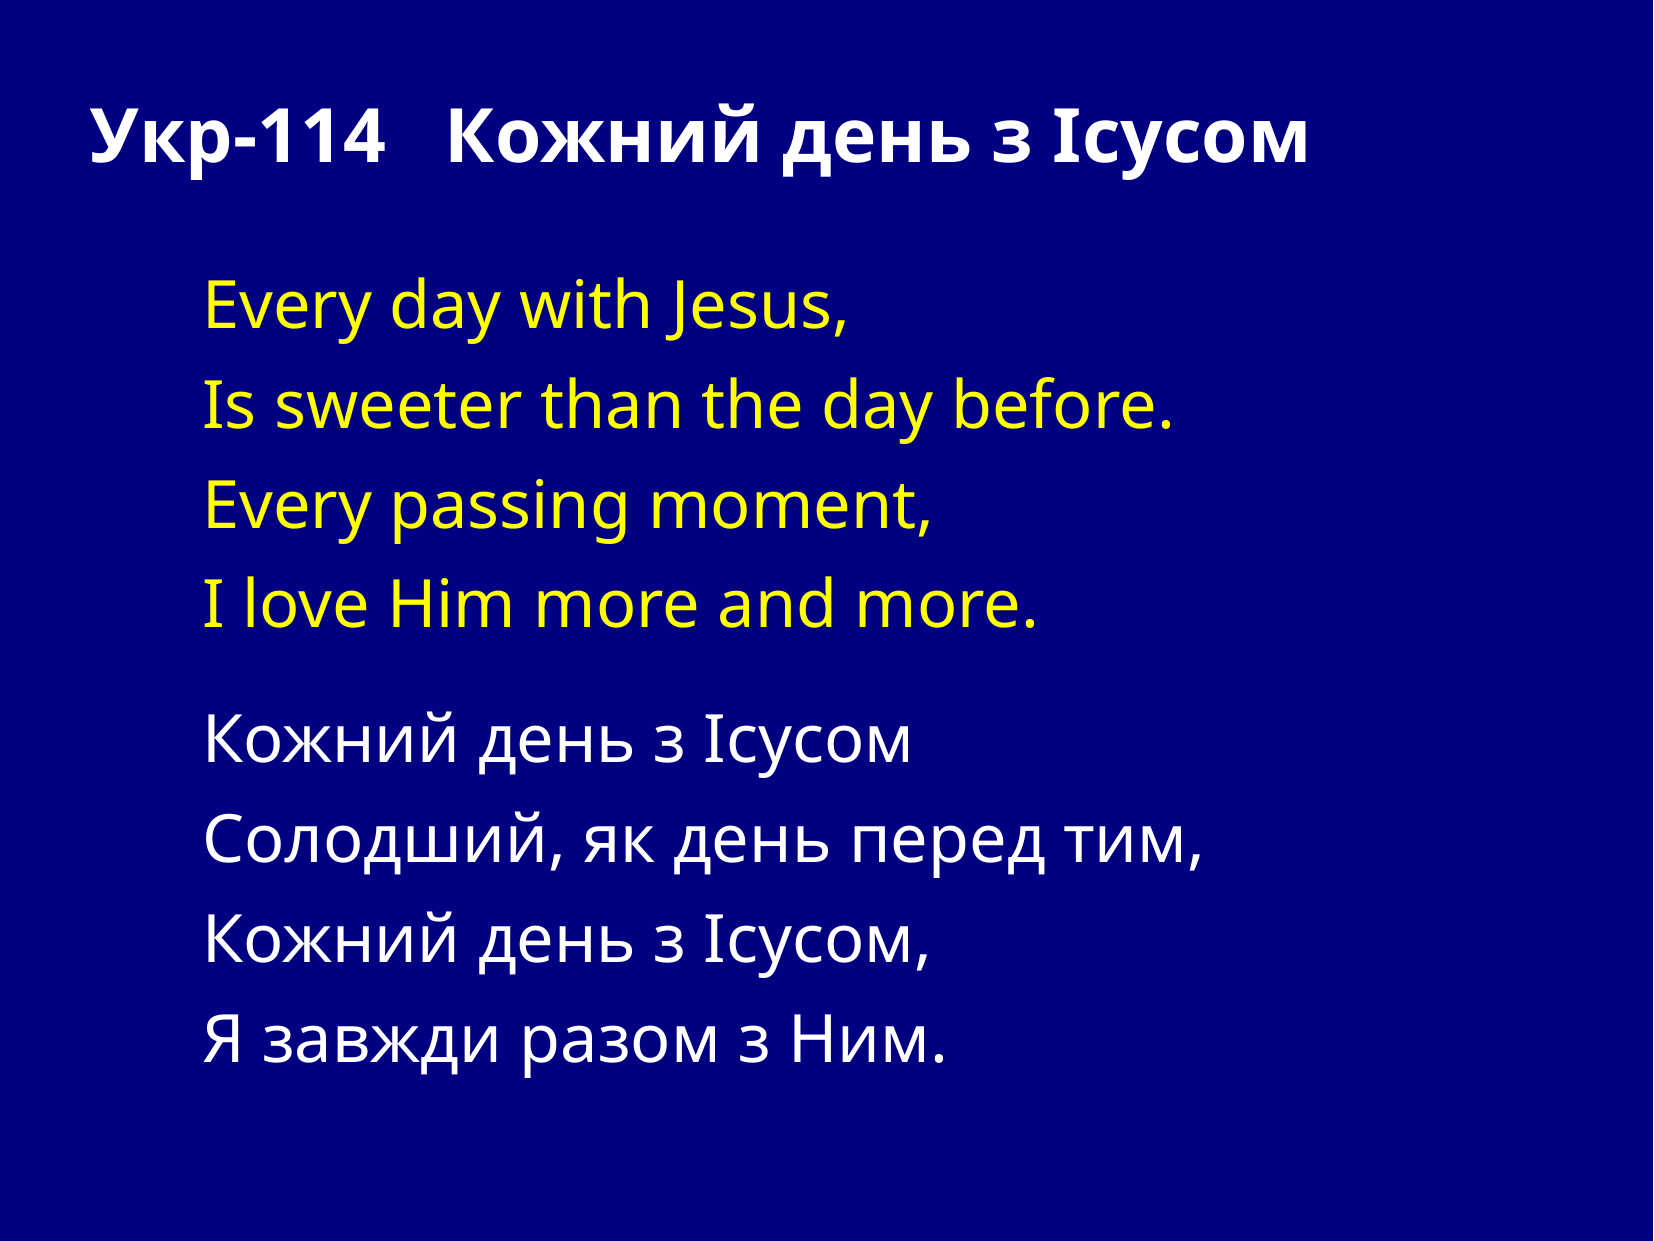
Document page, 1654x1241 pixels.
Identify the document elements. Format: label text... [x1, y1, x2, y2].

text_box Every day with Jesus, Is sweeter than the day before. Every passing moment, I love Him more and more. [75, 188, 1576, 638]
text_box Укр-114 Кожний день з Ісусом [75, 75, 1576, 188]
text_box Кожний день з Ісусом Солодший, як день перед тим, Кожний день з Ісусом, Я завжди разом з Ним. [75, 675, 1576, 1163]
